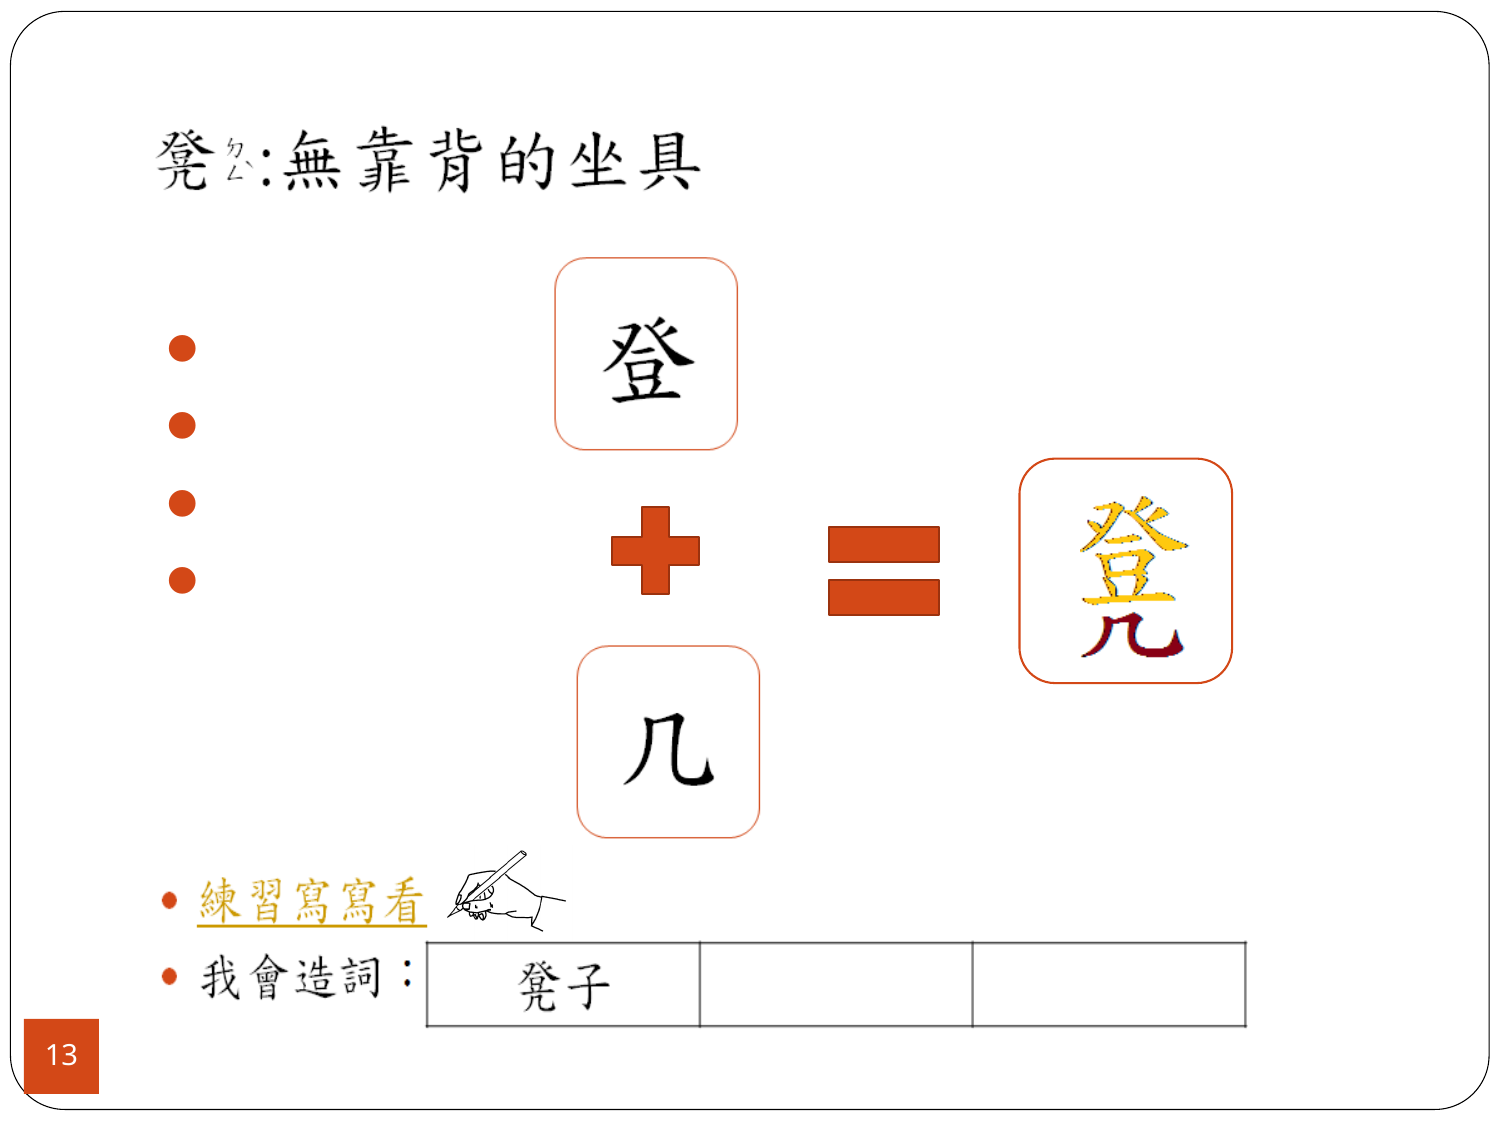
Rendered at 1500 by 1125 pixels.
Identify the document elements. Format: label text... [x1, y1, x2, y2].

picture [1080, 609, 1199, 669]
text_box 13 [23, 1018, 99, 1094]
picture [147, 113, 722, 204]
picture [537, 231, 767, 463]
picture [147, 633, 1273, 1064]
list [150, 237, 1426, 1047]
text_box [828, 579, 940, 615]
picture [1080, 488, 1199, 608]
text_box [828, 526, 940, 563]
text_box [1019, 458, 1233, 684]
text_box [612, 507, 699, 595]
